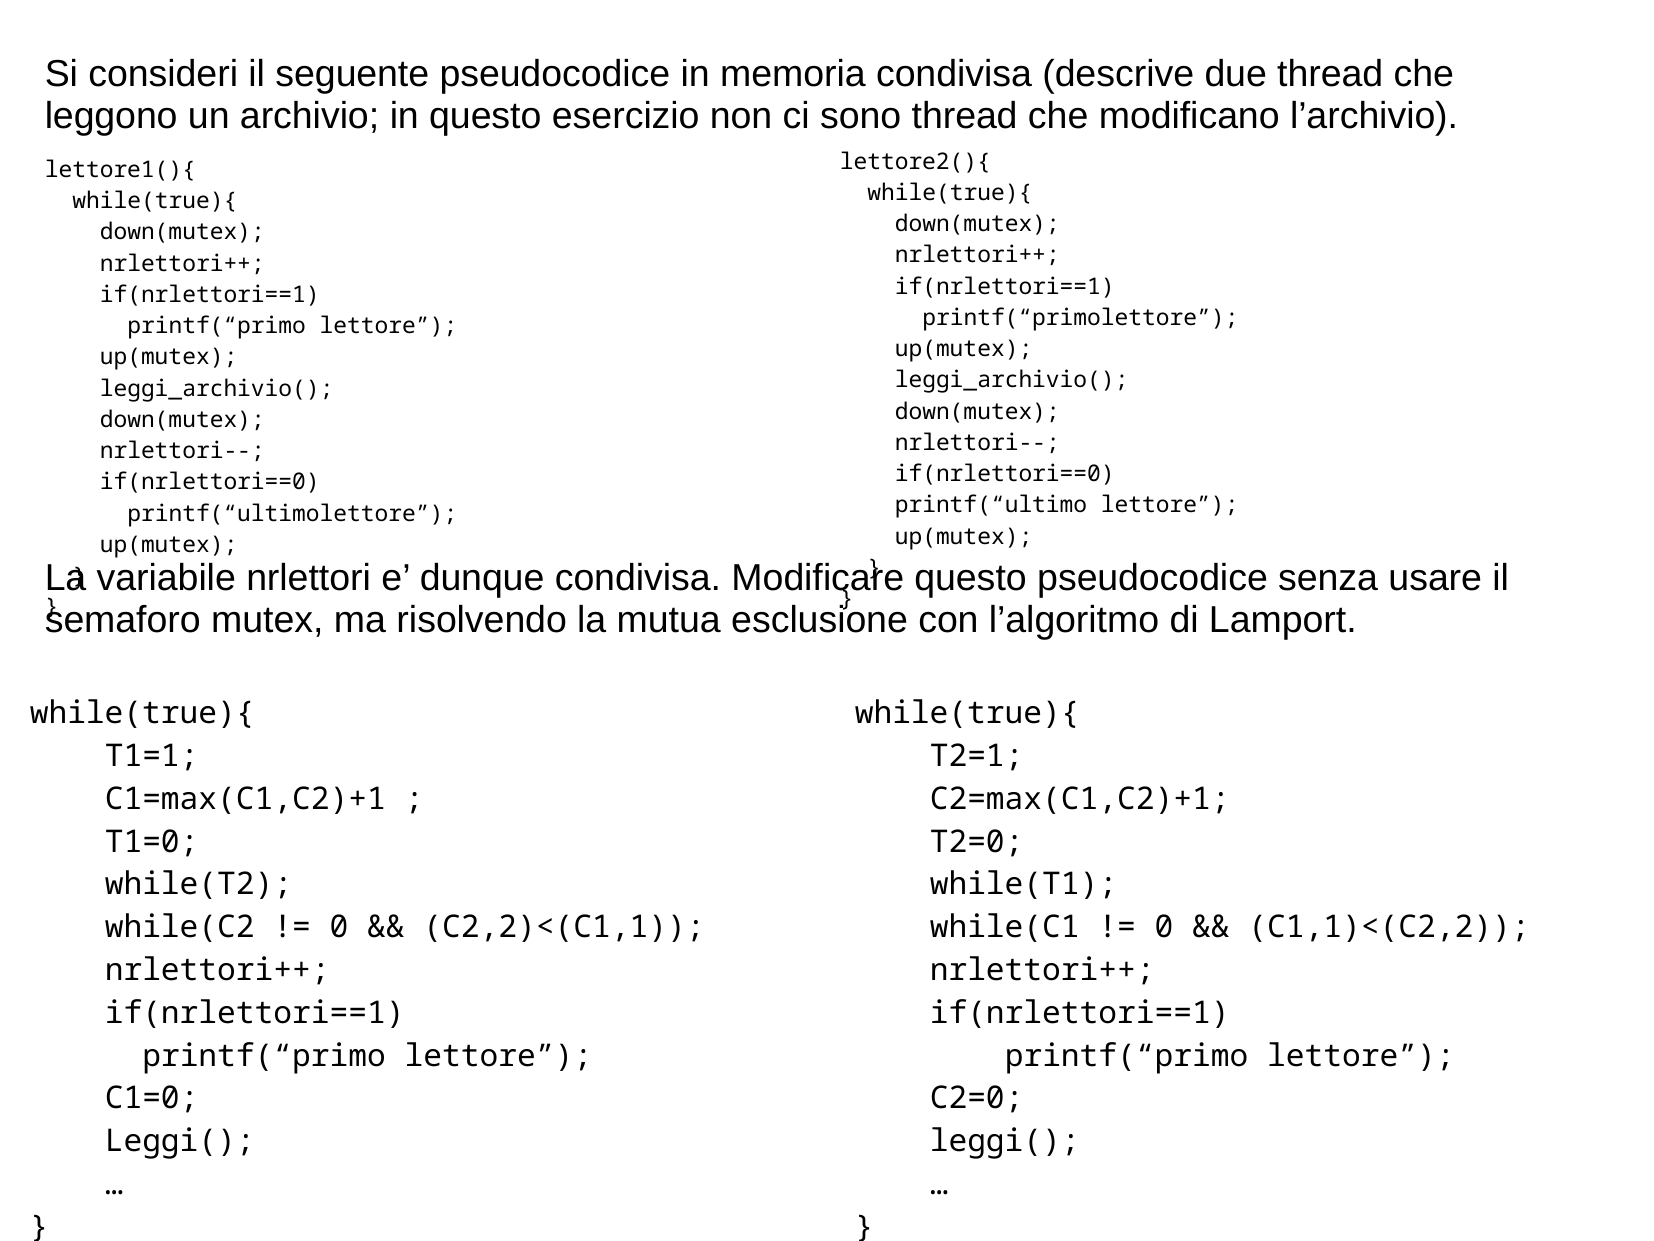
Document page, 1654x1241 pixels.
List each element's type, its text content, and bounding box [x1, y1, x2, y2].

text_box Si consideri il seguente pseudocodice in memoria condivisa (descrive due thread che leggono un archivio; in questo esercizio non ci sono thread che modificano l’archivio). La variabile nrlettori e’ dunque condivisa. Modificare questo pseudocodice senza usare il semaforo mutex, ma risolvendo la mutua esclusione con l’algoritmo di Lamport. [30, 45, 1576, 145]
text_box lettore2(){ while(true){ down(mutex); nrlettori++; if(nrlettori==1) printf(“primolettore”); up(mutex); leggi_archivio(); down(mutex); nrlettori--; if(nrlettori==0) printf(“ultimo lettore”); up(mutex); } } [825, 137, 1591, 588]
text_box [15, 145, 1636, 683]
text_box lettore1(){ while(true){ down(mutex); nrlettori++; if(nrlettori==1) printf(“primo lettore”); up(mutex); leggi_archivio(); down(mutex); nrlettori--; if(nrlettori==0) printf(“ultimolettore”); up(mutex); } } [30, 145, 781, 562]
text_box while(true){ while(true){ T1=1; T2=1; C1=max(C1,C2)+1 ; C2=max(C1,C2)+1; T1=0; T2=0; while(T2); while(T1); while(C2 != 0 && (C2,2)<(C1,1)); while(C1 != 0 && (C1,1)<(C2,2)); nrlettori++; nrlettori++; if(nrlettori==1) if(nrlettori==1) printf(“primo lettore”); printf(“primo lettore”); C1=0; C2=0; Leggi(); leggi(); … … } } [15, 683, 1636, 1173]
